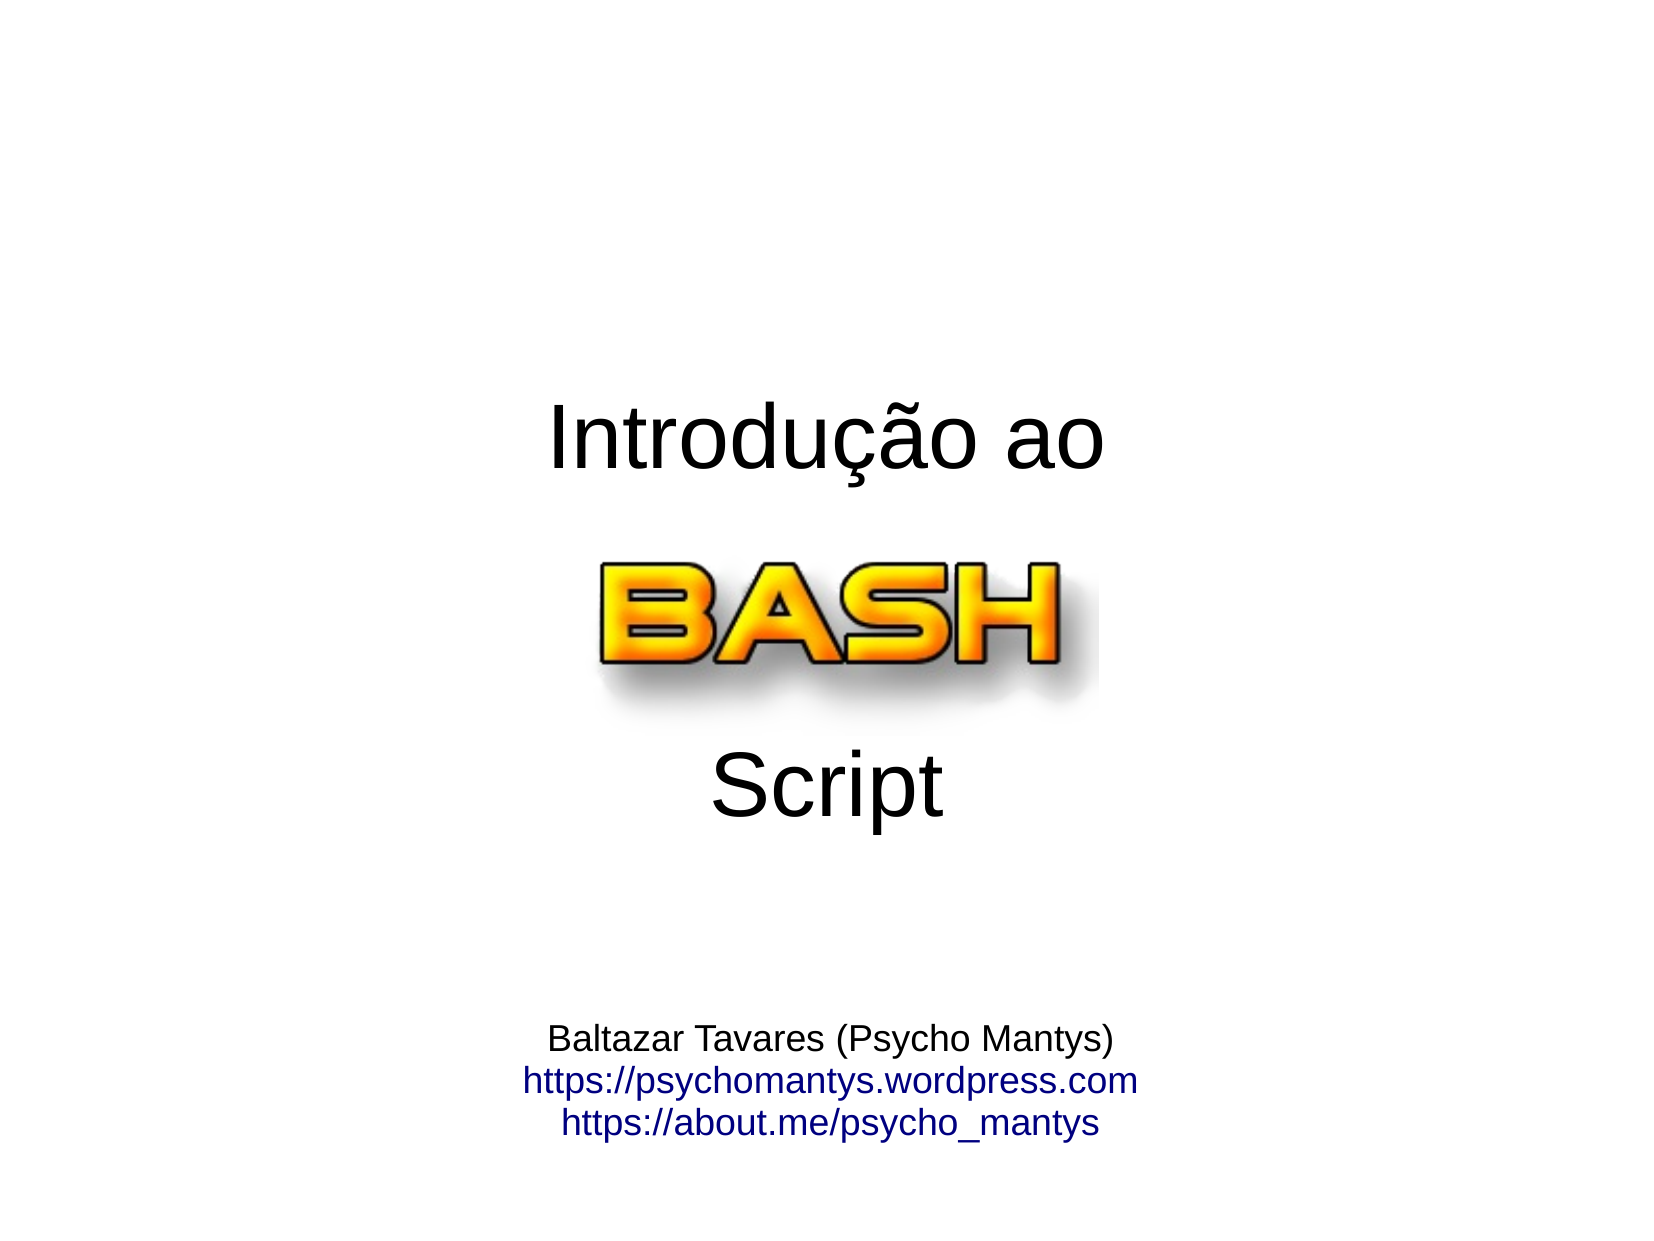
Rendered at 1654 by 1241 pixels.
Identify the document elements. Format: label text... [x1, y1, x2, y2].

title Script [82, 688, 1571, 881]
picture [565, 533, 1099, 688]
text_box Baltazar Tavares (Psycho Mantys) https://psychomantys.wordpress.com https://about.me/psycho_mantys [507, 1009, 1154, 1151]
title Introdução ao [82, 340, 1571, 533]
